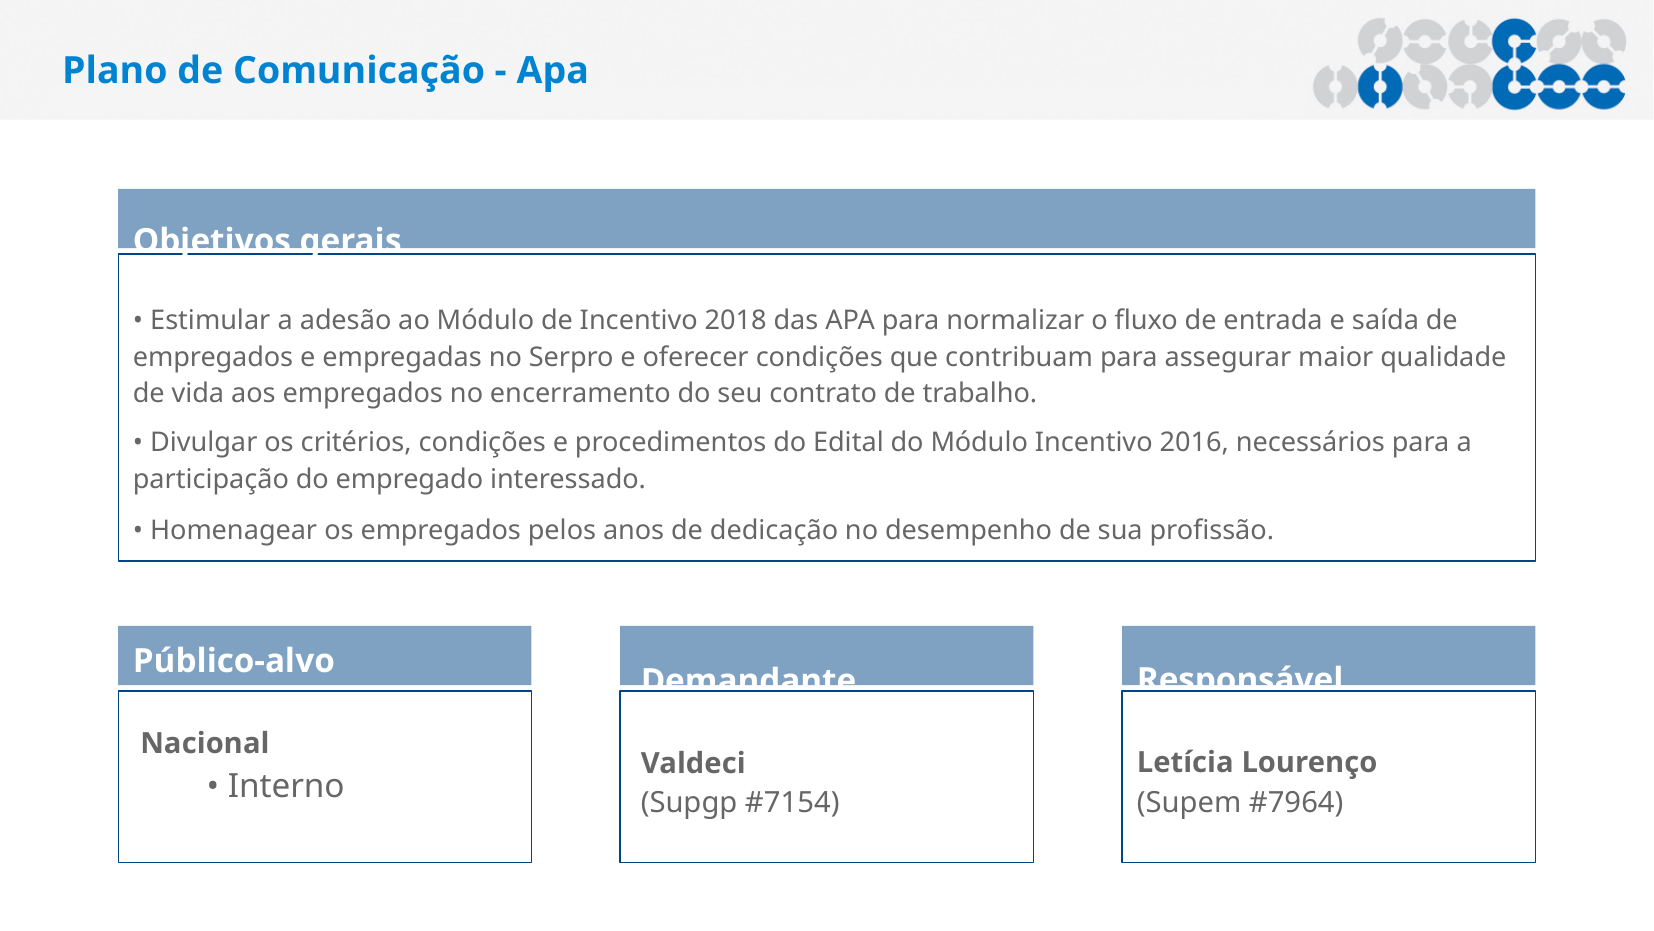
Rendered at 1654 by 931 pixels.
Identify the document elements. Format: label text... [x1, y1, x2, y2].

picture [0, 0, 1654, 931]
text_box Plano de Comunicação - Apa [47, 35, 1300, 102]
text_box Objetivos gerais • Estimular a adesão ao Módulo de Incentivo 2018 das APA para normalizar o fluxo de entrada e saída de empregados e empregadas no Serpro e oferecer condições que contribuam para assegurar maior qualidade de vida aos empregados no encerramento do seu contrato de trabalho. • Divulgar os critérios, condições e procedimentos do Edital do Módulo Incentivo 2016, necessários para a participação do empregado interessado. • Homenagear os empregados pelos anos de dedicação no desempenho de sua profissão. [118, 187, 1536, 931]
